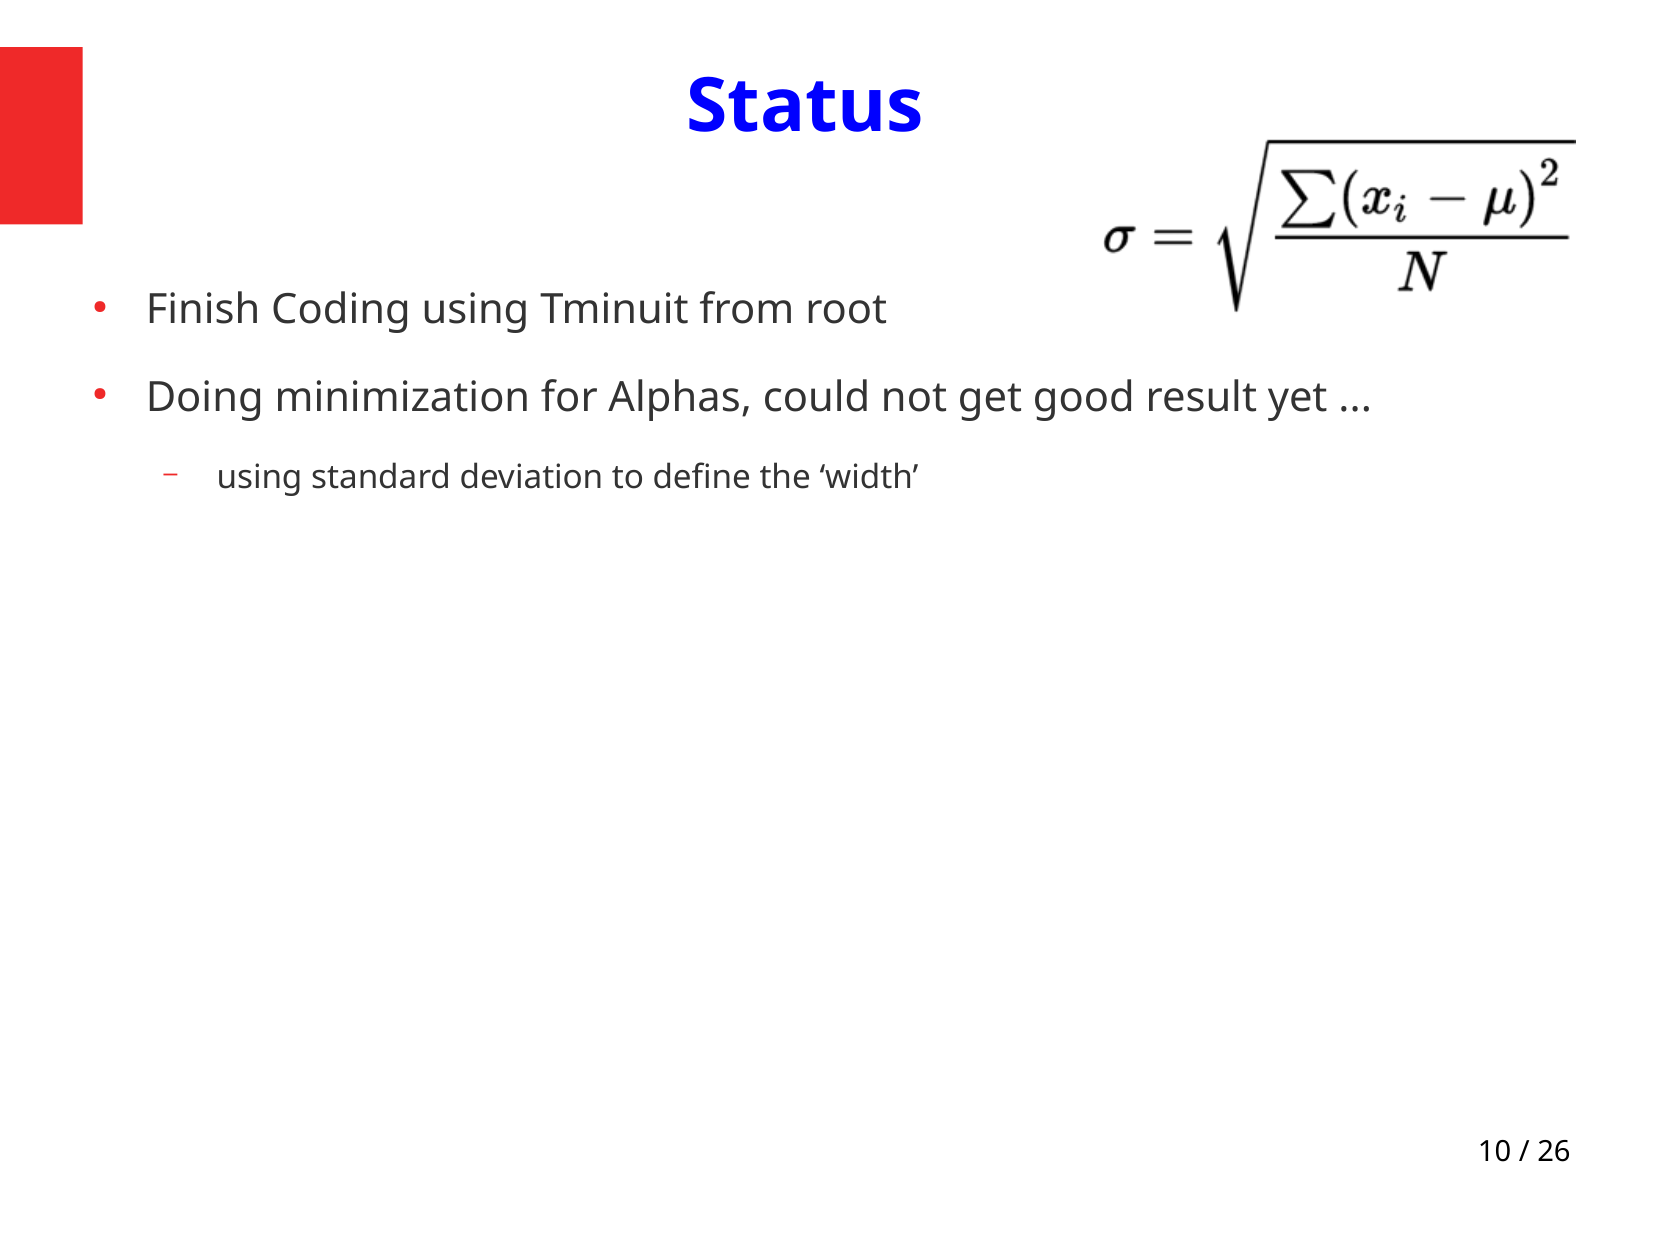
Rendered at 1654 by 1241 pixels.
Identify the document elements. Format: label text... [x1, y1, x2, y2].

picture [1103, 134, 1576, 315]
list Finish Coding using Tminuit from root Doing minimization for Alphas, could not get good result yet ... using standard deviation to define the ‘width’ [75, 192, 1576, 1093]
title Status [88, 51, 1542, 154]
